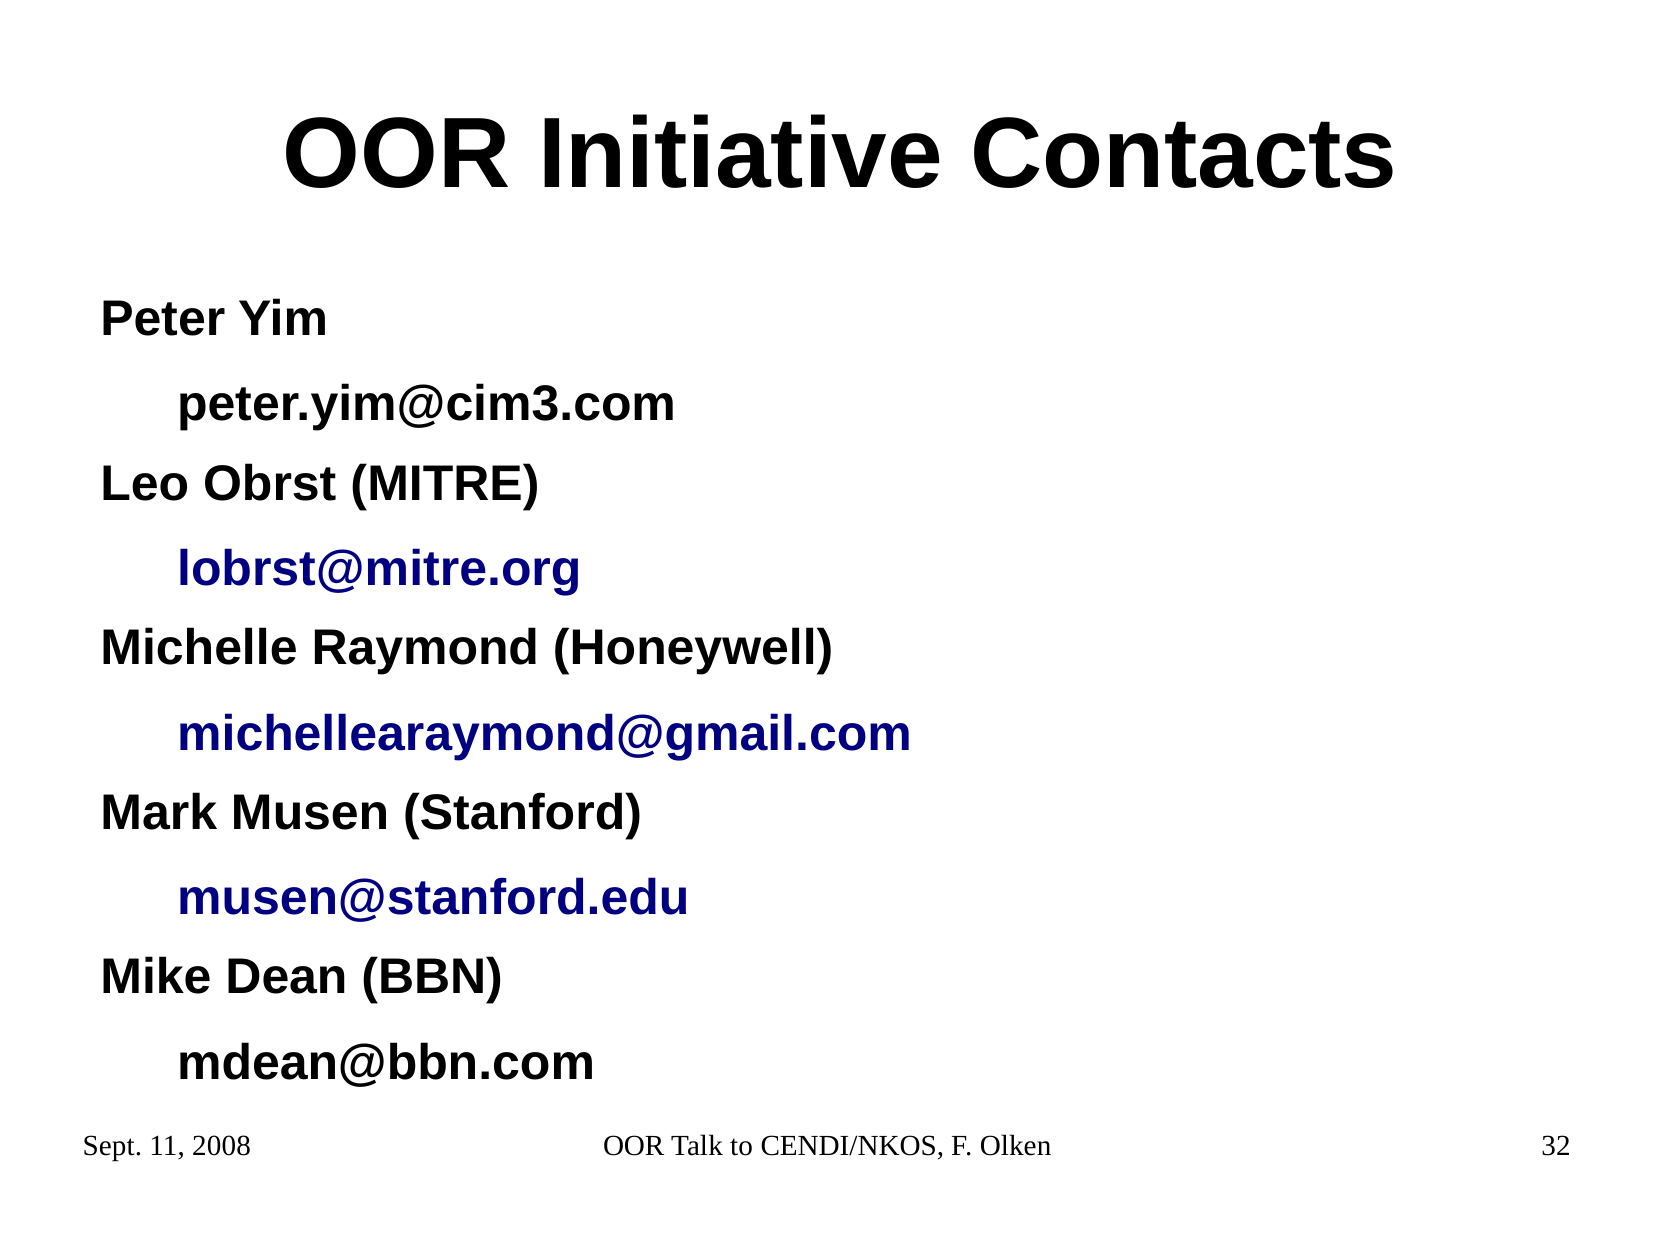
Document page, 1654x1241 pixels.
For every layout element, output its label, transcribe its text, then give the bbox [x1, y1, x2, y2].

list Peter Yim peter.yim@cim3.com Leo Obrst (MITRE) lobrst@mitre.org Michelle Raymond (Honeywell) michellearaymond@gmail.com Mark Musen (Stanford) musen@stanford.edu Mike Dean (BBN) mdean@bbn.com [82, 290, 1571, 1103]
title OOR Initiative Contacts [82, 56, 1571, 250]
